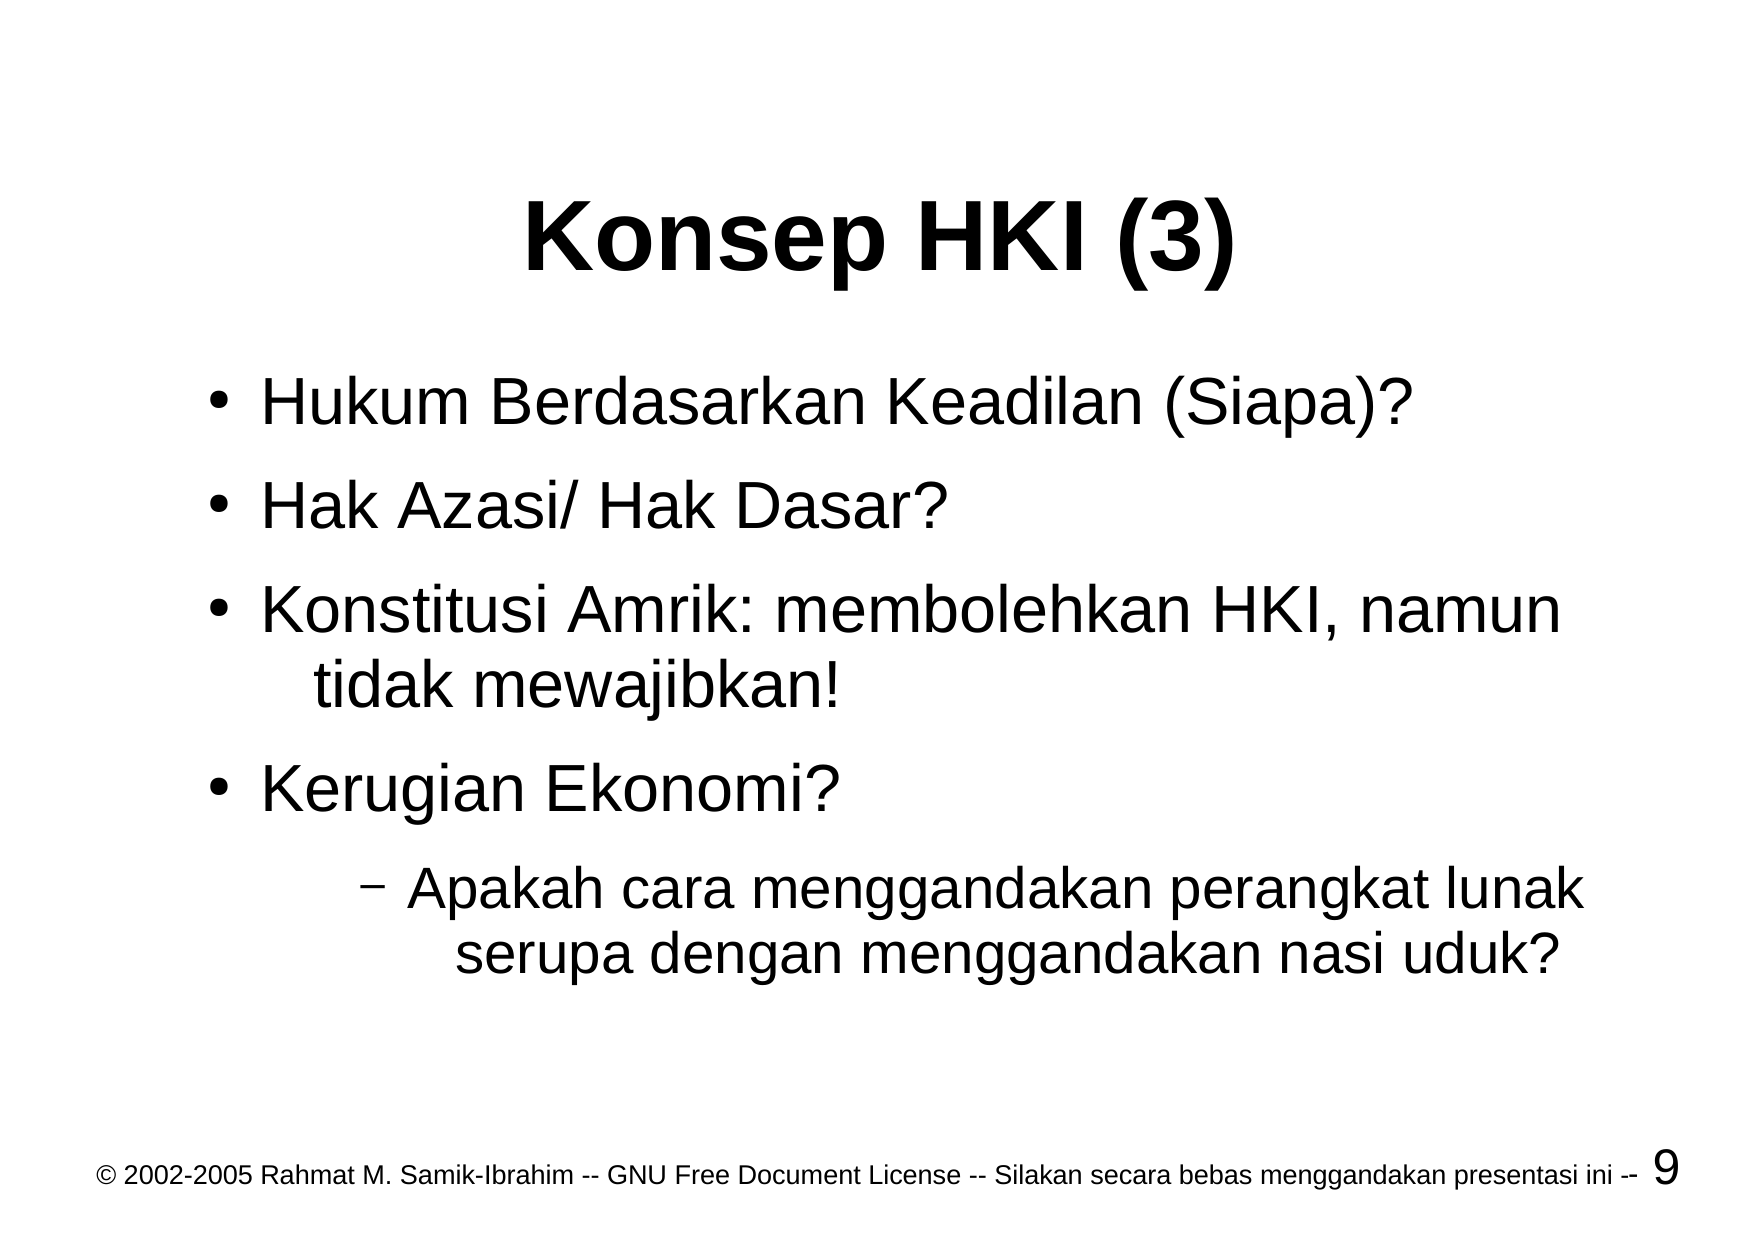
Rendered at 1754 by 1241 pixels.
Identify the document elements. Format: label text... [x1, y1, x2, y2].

title Konsep HKI (3) [171, 139, 1589, 332]
list Hukum Berdasarkan Keadilan (Siapa)? Hak Azasi/ Hak Dasar? Konstitusi Amrik: membolehkan HKI, namun tidak mewajibkan! Kerugian Ekonomi? Apakah cara menggandakan perangkat lunak serupa dengan menggandakan nasi uduk? [171, 363, 1589, 1104]
